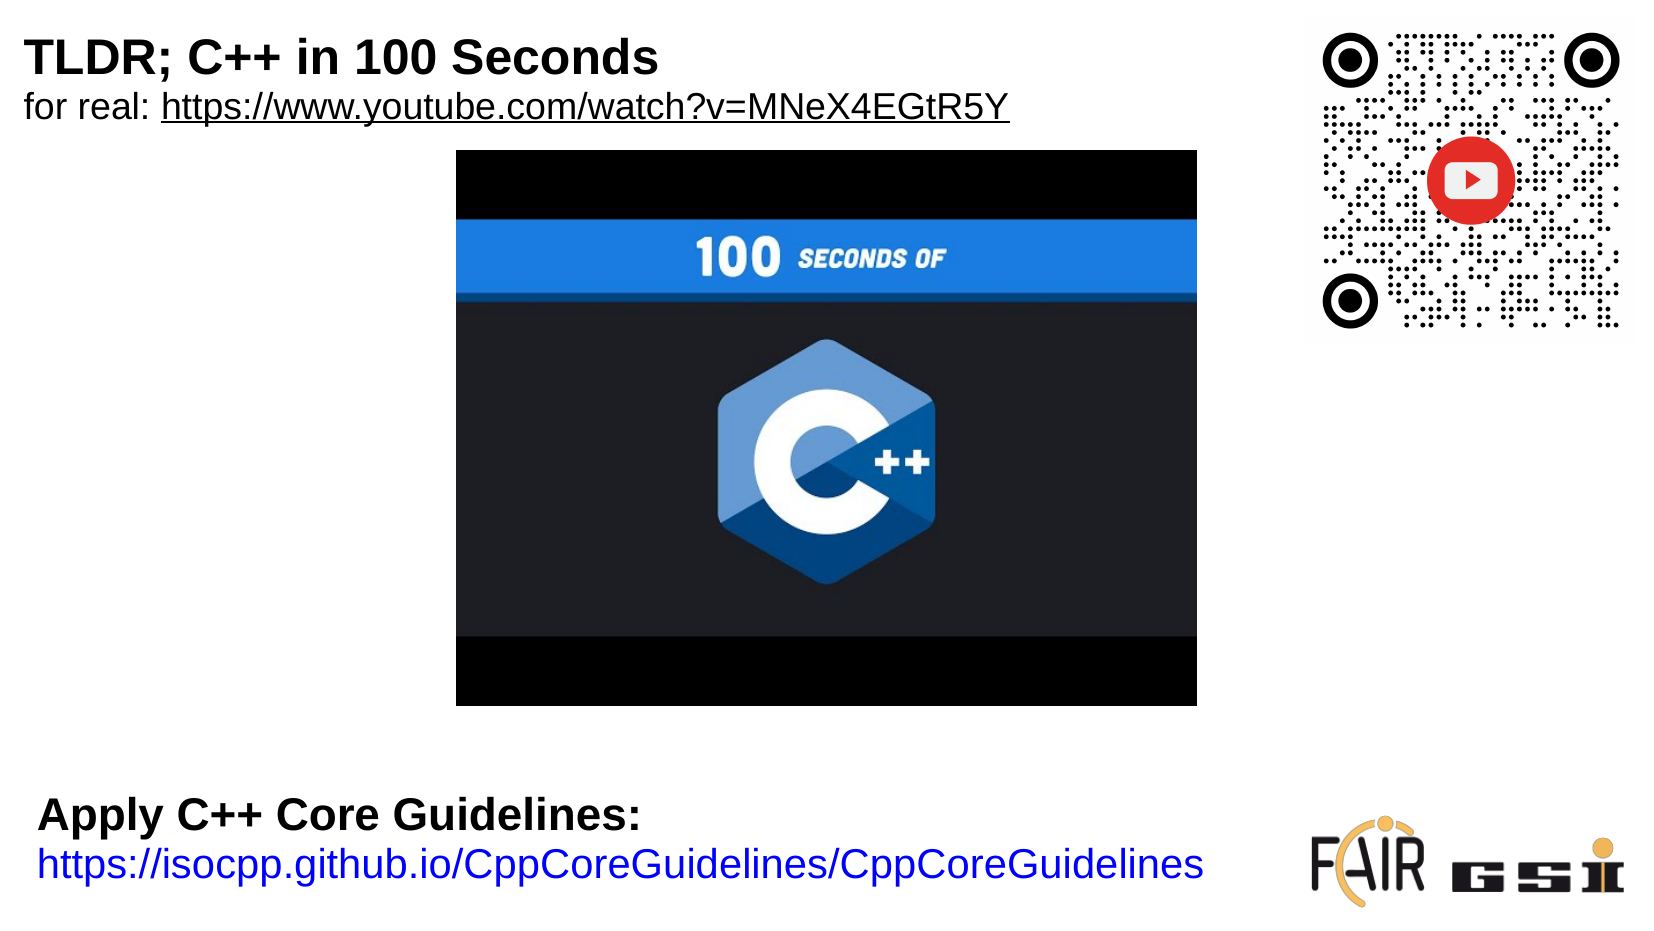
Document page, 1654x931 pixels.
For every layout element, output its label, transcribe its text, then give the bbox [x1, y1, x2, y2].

picture [456, 150, 1197, 706]
text_box Apply C++ Core Guidelines: https://isocpp.github.io/CppCoreGuidelines/CppCoreGuidelines [22, 781, 1300, 900]
title TLDR; C++ in 100 Seconds for real: https://www.youtube.com/watch?v=MNeX4EGtR5Y [23, 29, 1306, 128]
picture [1306, 16, 1636, 345]
picture [1311, 814, 1426, 910]
picture [1451, 836, 1626, 895]
